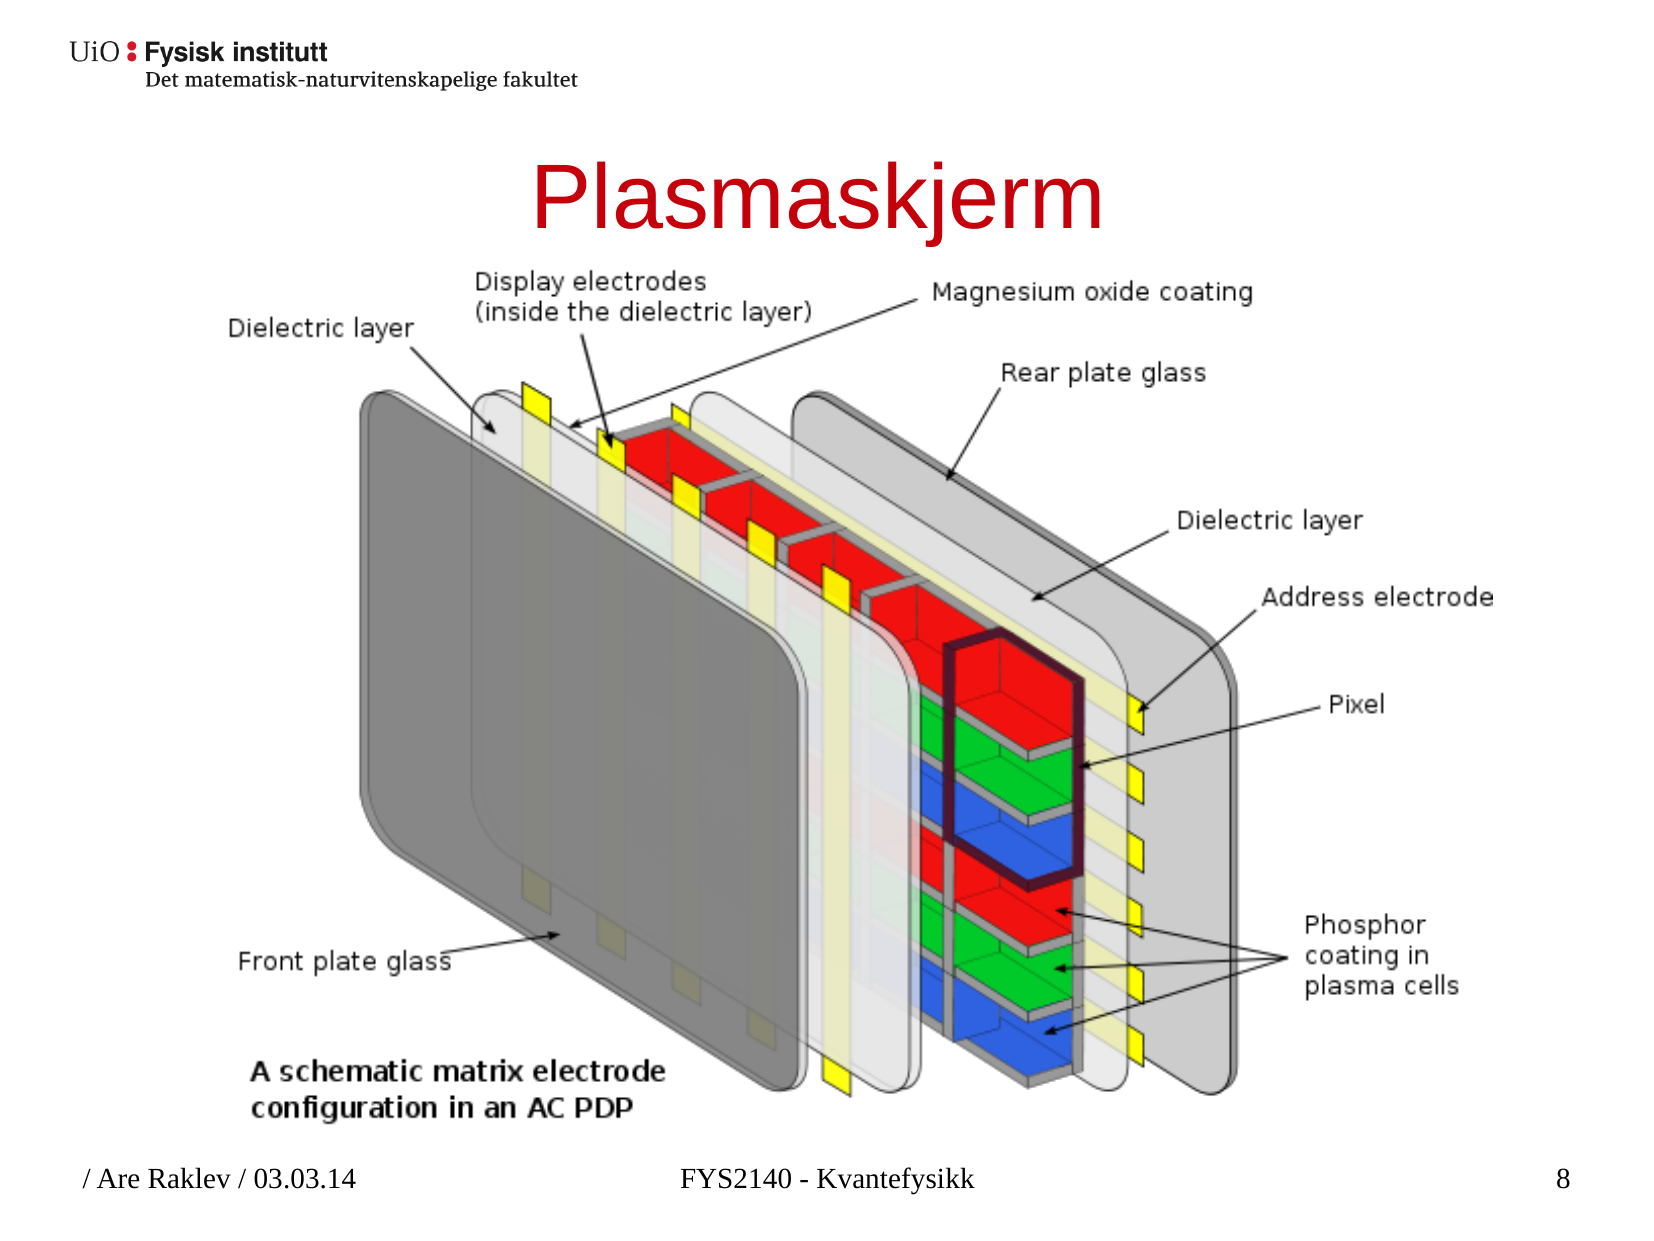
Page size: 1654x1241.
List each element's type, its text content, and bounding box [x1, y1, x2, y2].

title Plasmaskjerm [75, 92, 1564, 301]
picture [68, 37, 581, 93]
picture [198, 210, 1493, 1181]
